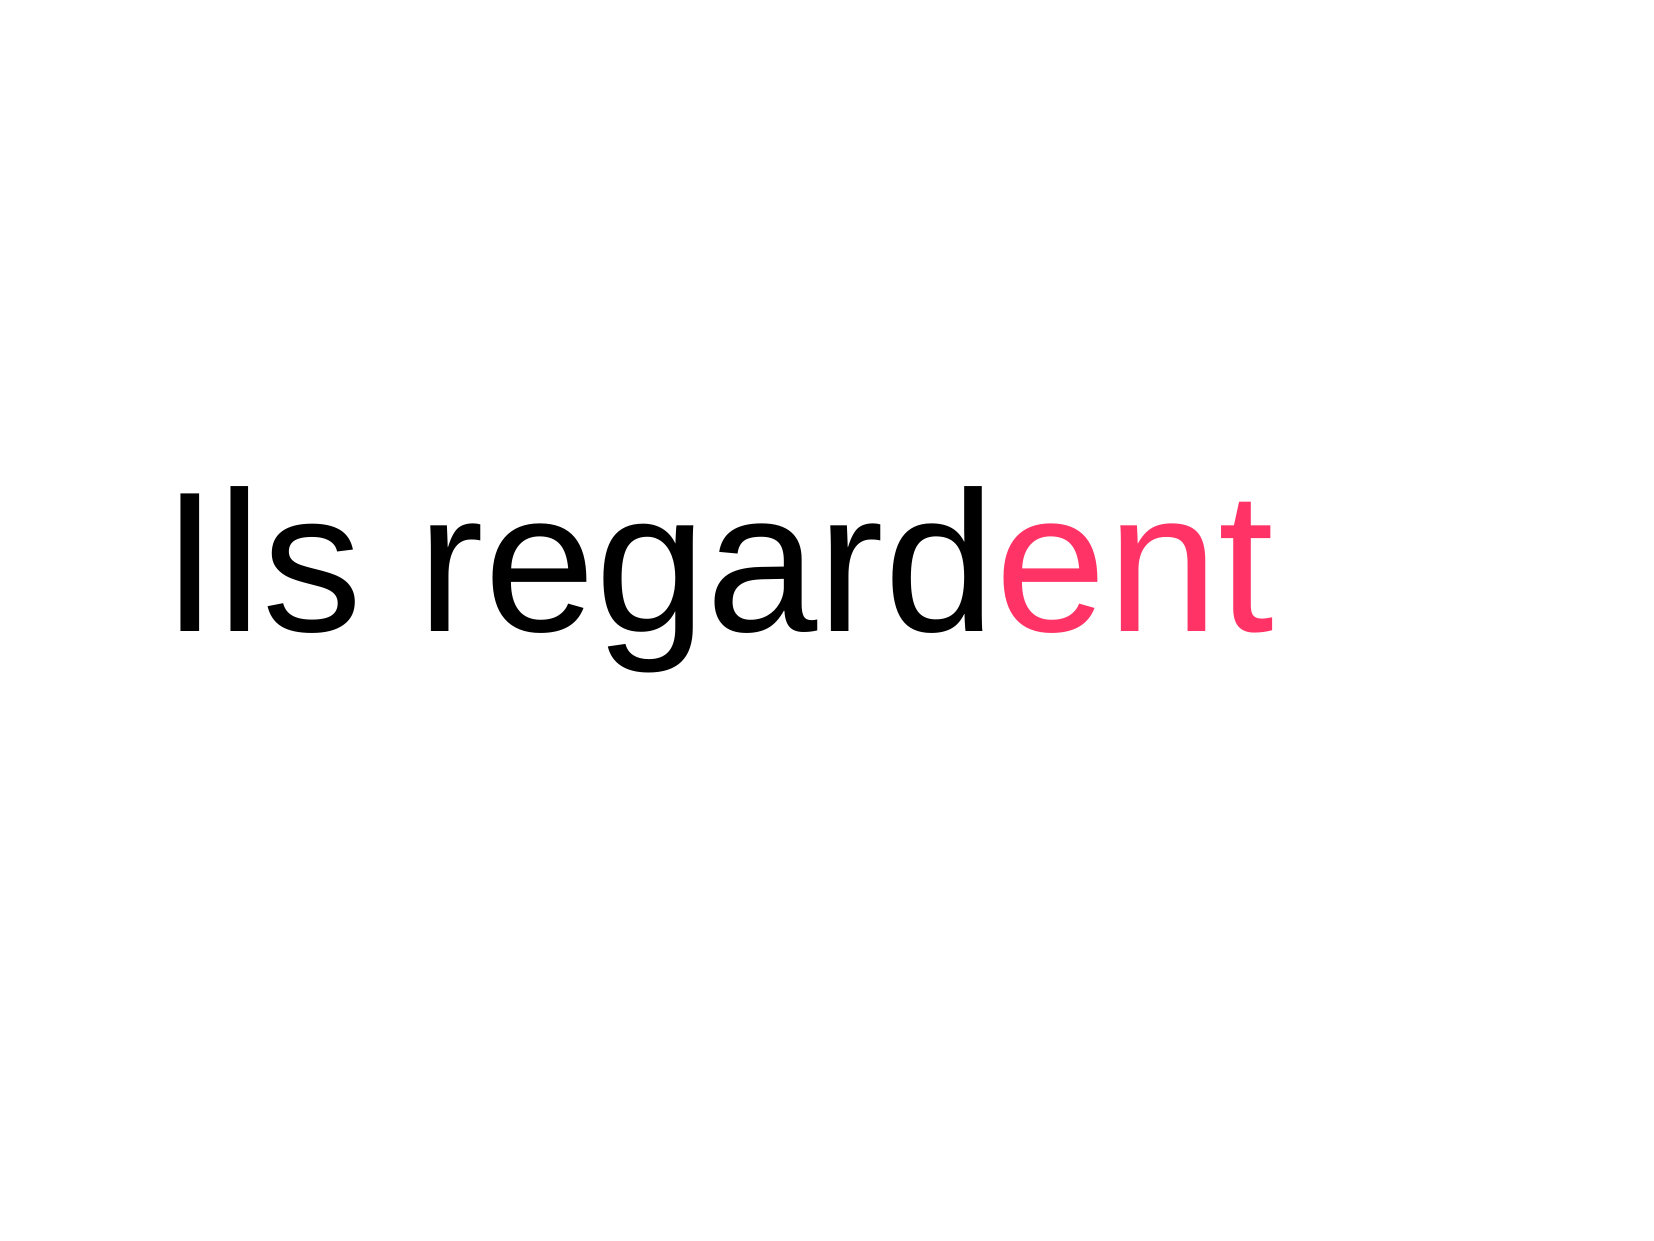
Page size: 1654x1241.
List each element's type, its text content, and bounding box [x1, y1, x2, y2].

text_box Ils regardent [147, 442, 1418, 682]
